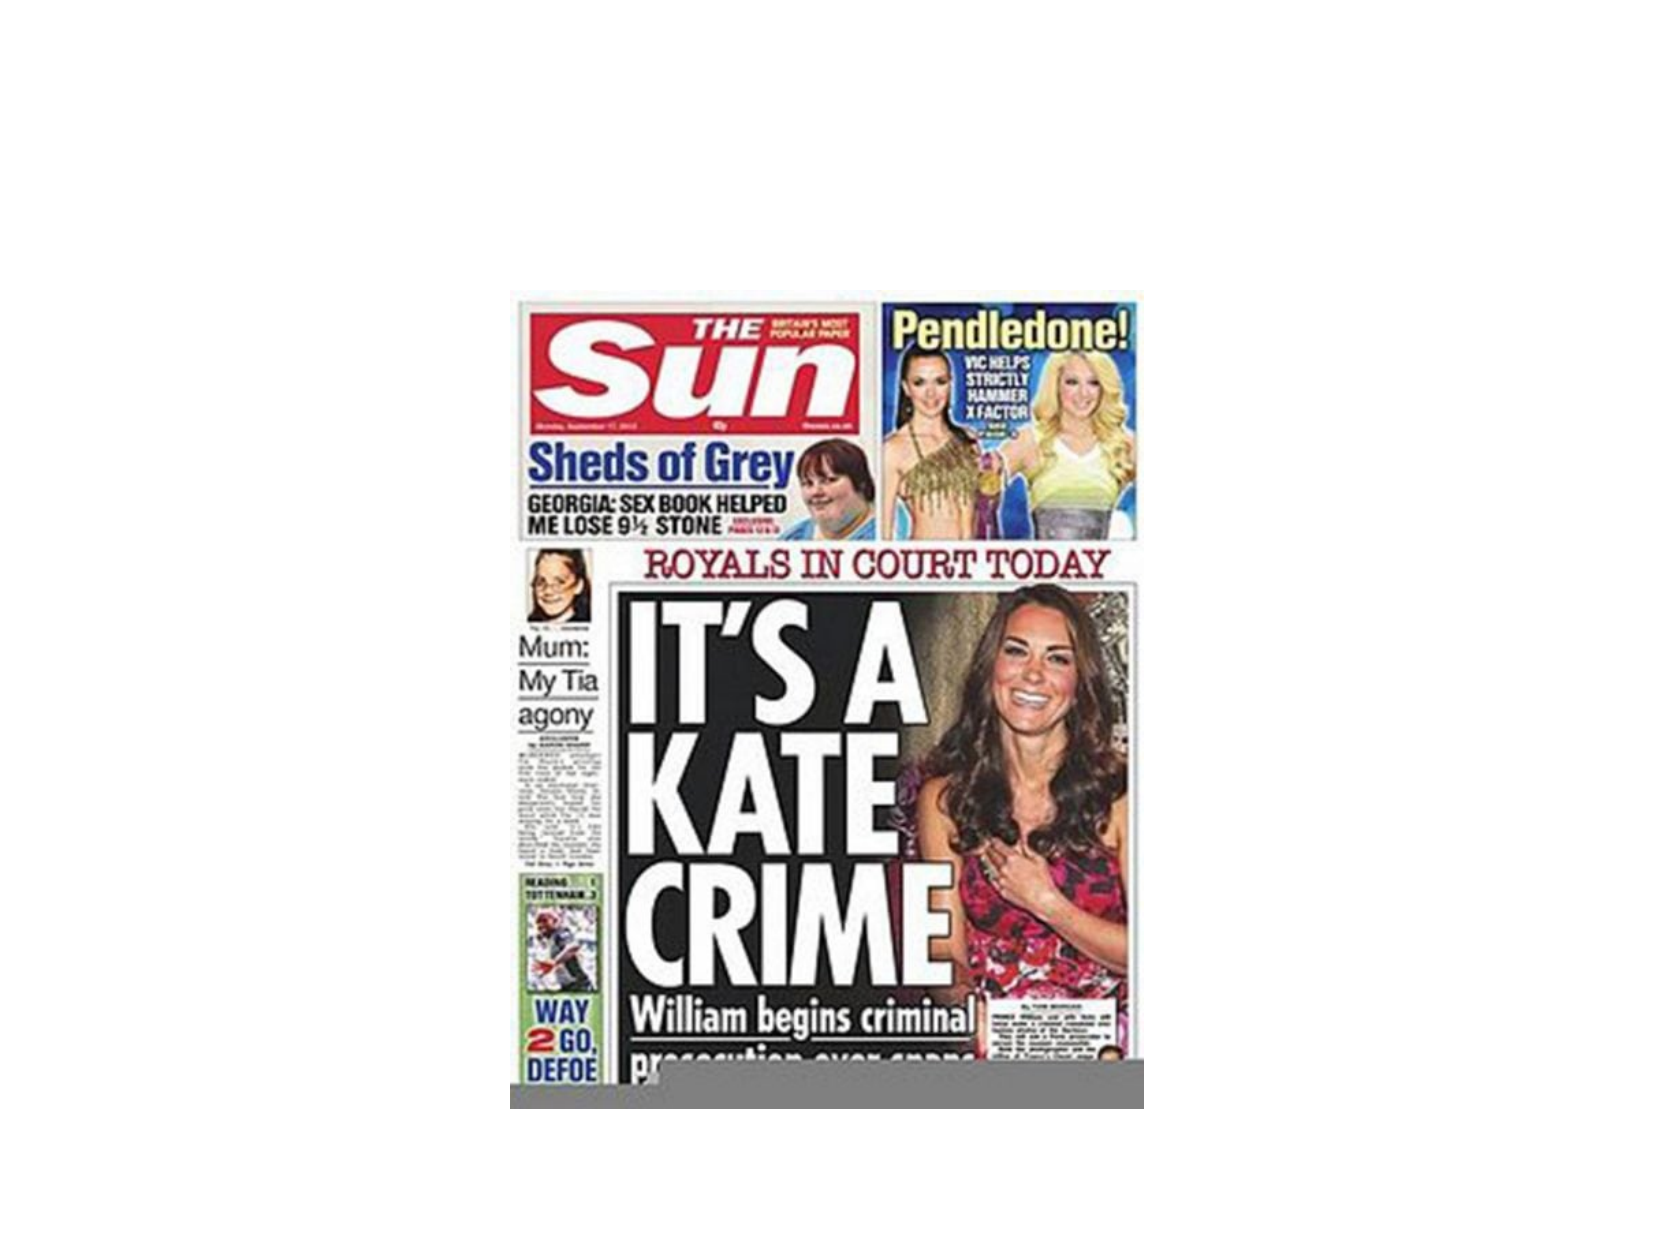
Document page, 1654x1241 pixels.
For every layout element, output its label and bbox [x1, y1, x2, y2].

picture [510, 290, 1144, 1109]
